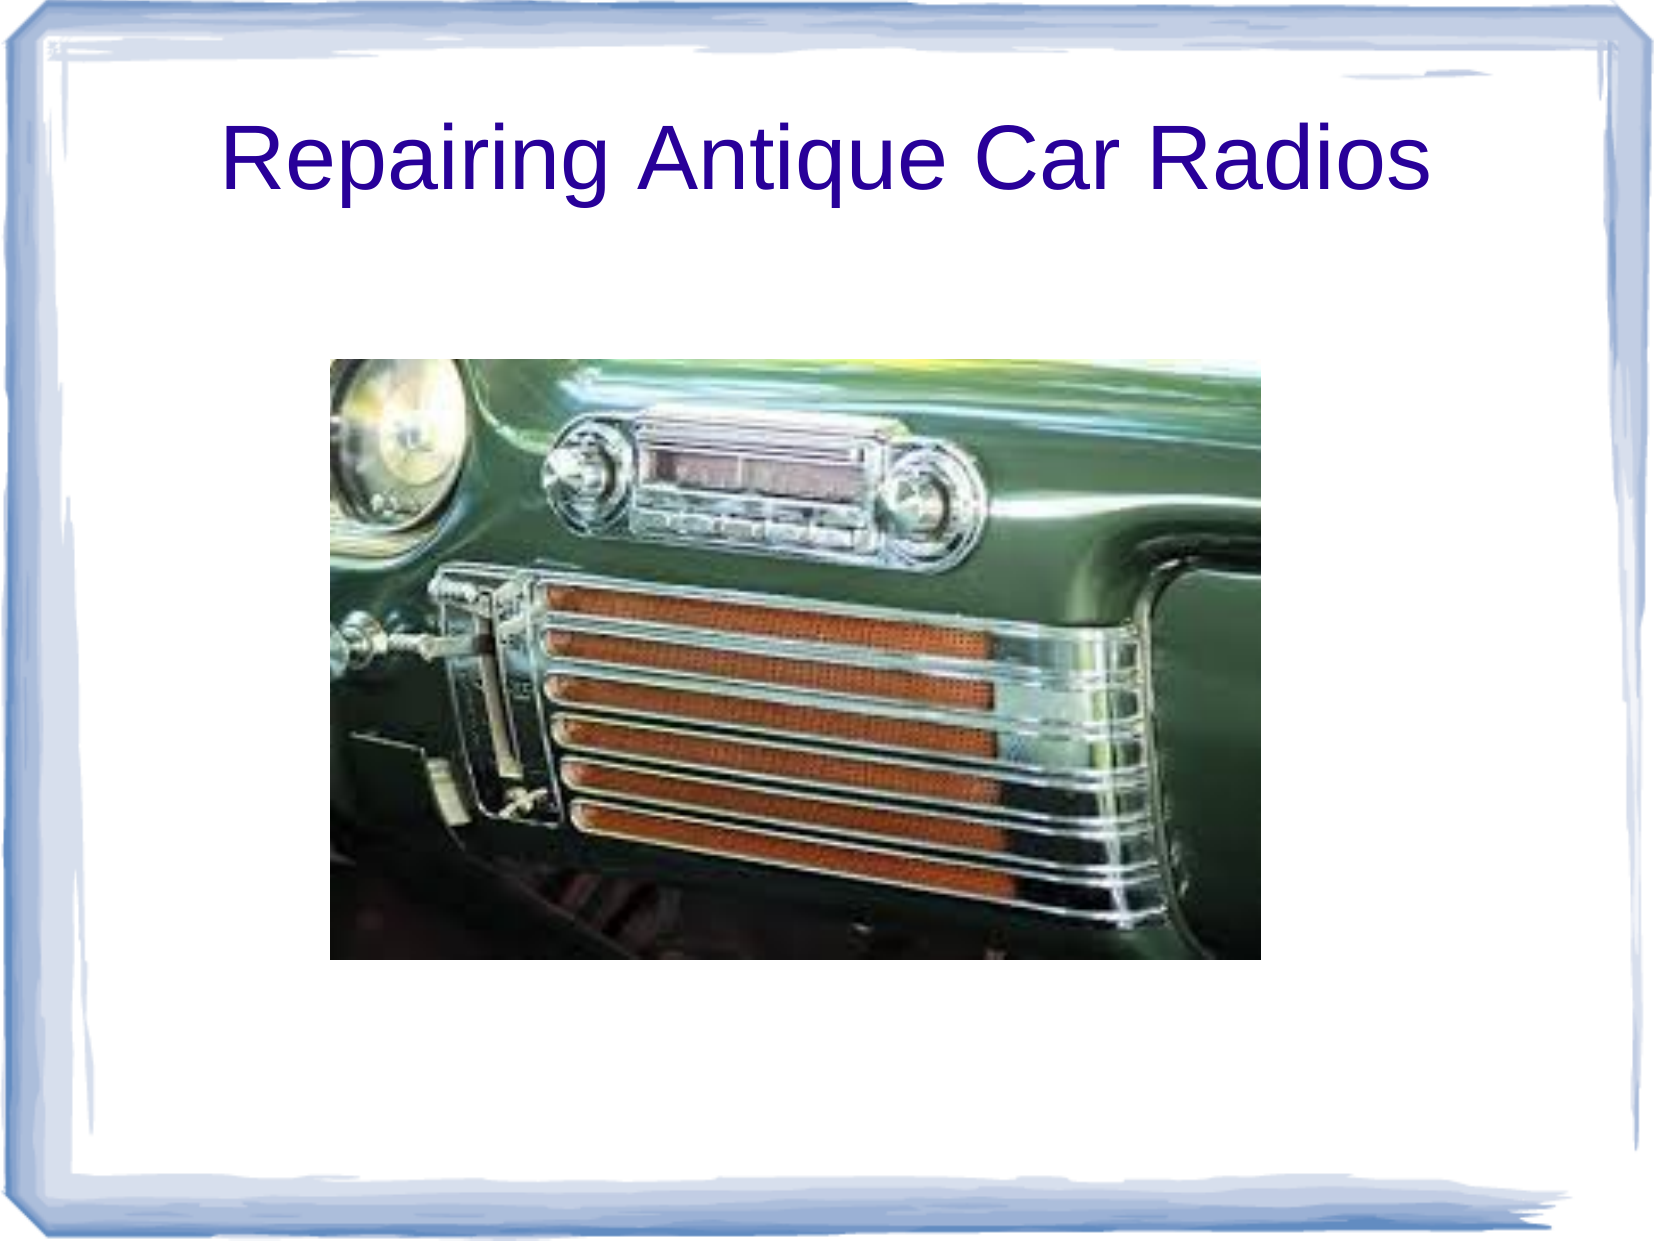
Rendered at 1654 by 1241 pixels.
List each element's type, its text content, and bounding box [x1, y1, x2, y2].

title Repairing Antique Car Radios [82, 49, 1571, 257]
picture [330, 360, 1261, 961]
subtitle Title [118, 324, 1571, 1004]
